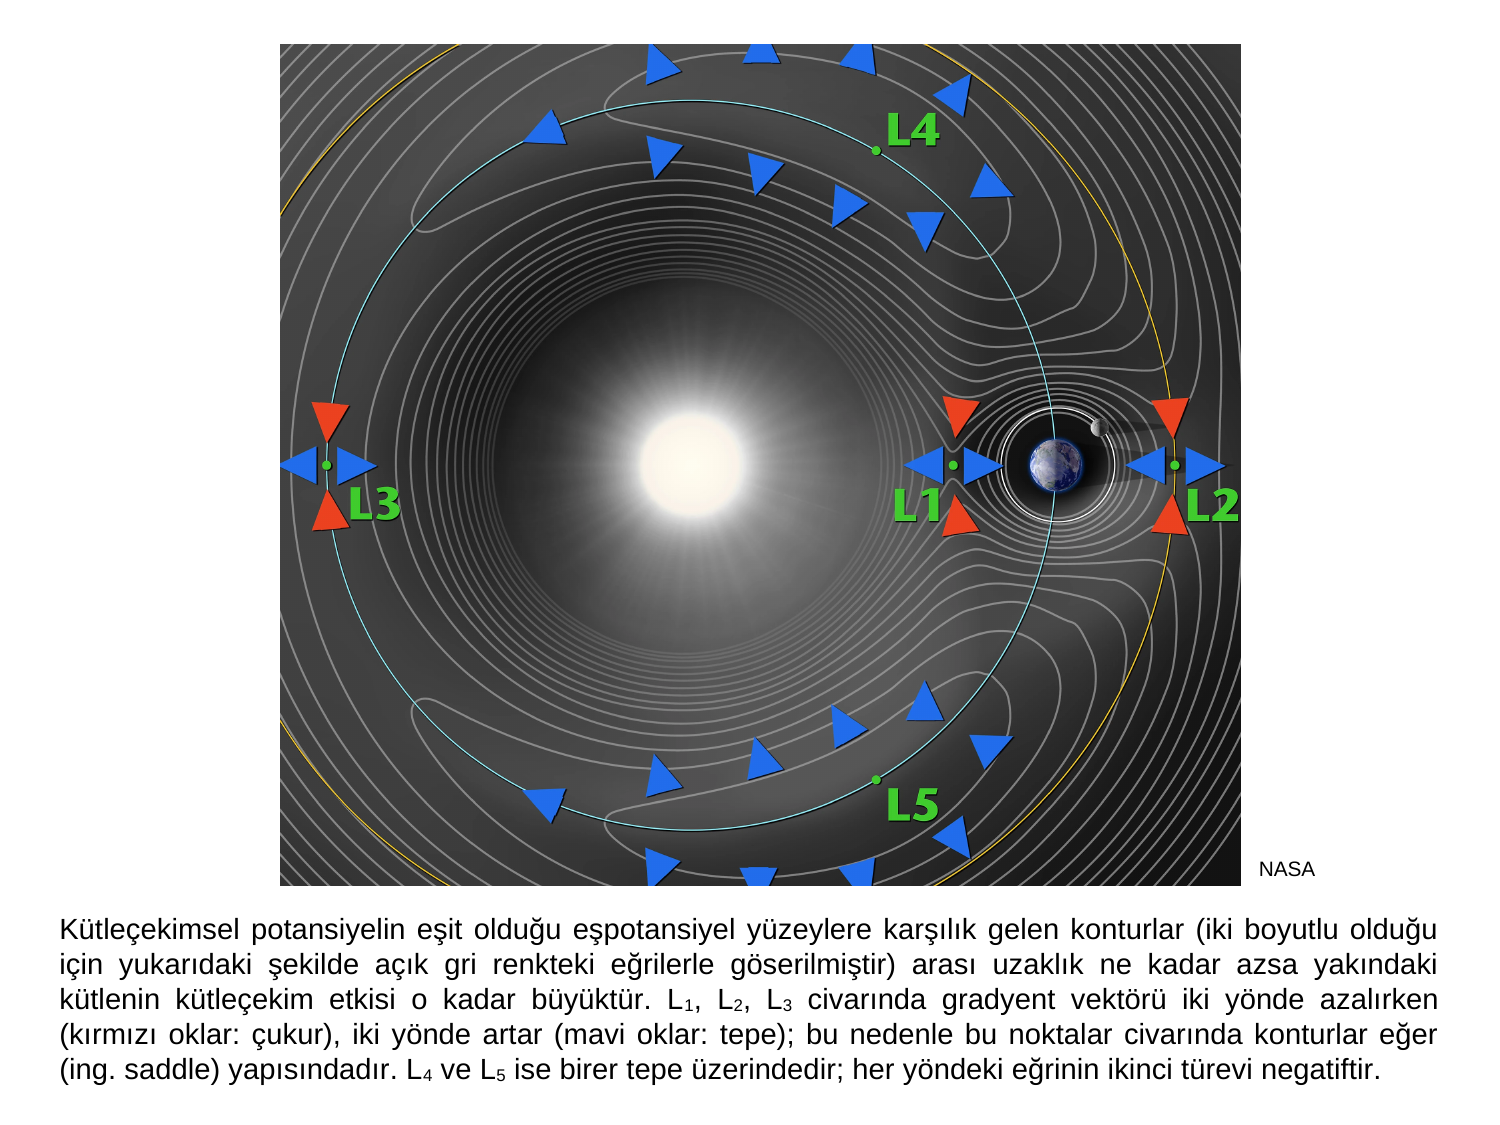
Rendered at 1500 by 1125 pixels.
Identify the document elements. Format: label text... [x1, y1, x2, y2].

text_box Kütleçekimsel potansiyelin eşit olduğu eşpotansiyel yüzeylere karşılık gelen konturlar (iki boyutlu olduğu için yukarıdaki şekilde açık gri renkteki eğrilerle göserilmiştir) arası uzaklık ne kadar azsa yakındaki kütlenin kütleçekim etkisi o kadar büyüktür. L1, L2, L3 civarında gradyent vektörü iki yönde azalırken (kırmızı oklar: çukur), iki yönde artar (mavi oklar: tepe); bu nedenle bu noktalar civarında konturlar eğer (ing. saddle) yapısındadır. L4 ve L5 ise birer tepe üzerindedir; her yöndeki eğrinin ikinci türevi negatiftir. [44, 902, 1455, 1093]
picture [280, 44, 1241, 886]
text_box NASA [1231, 848, 1330, 892]
